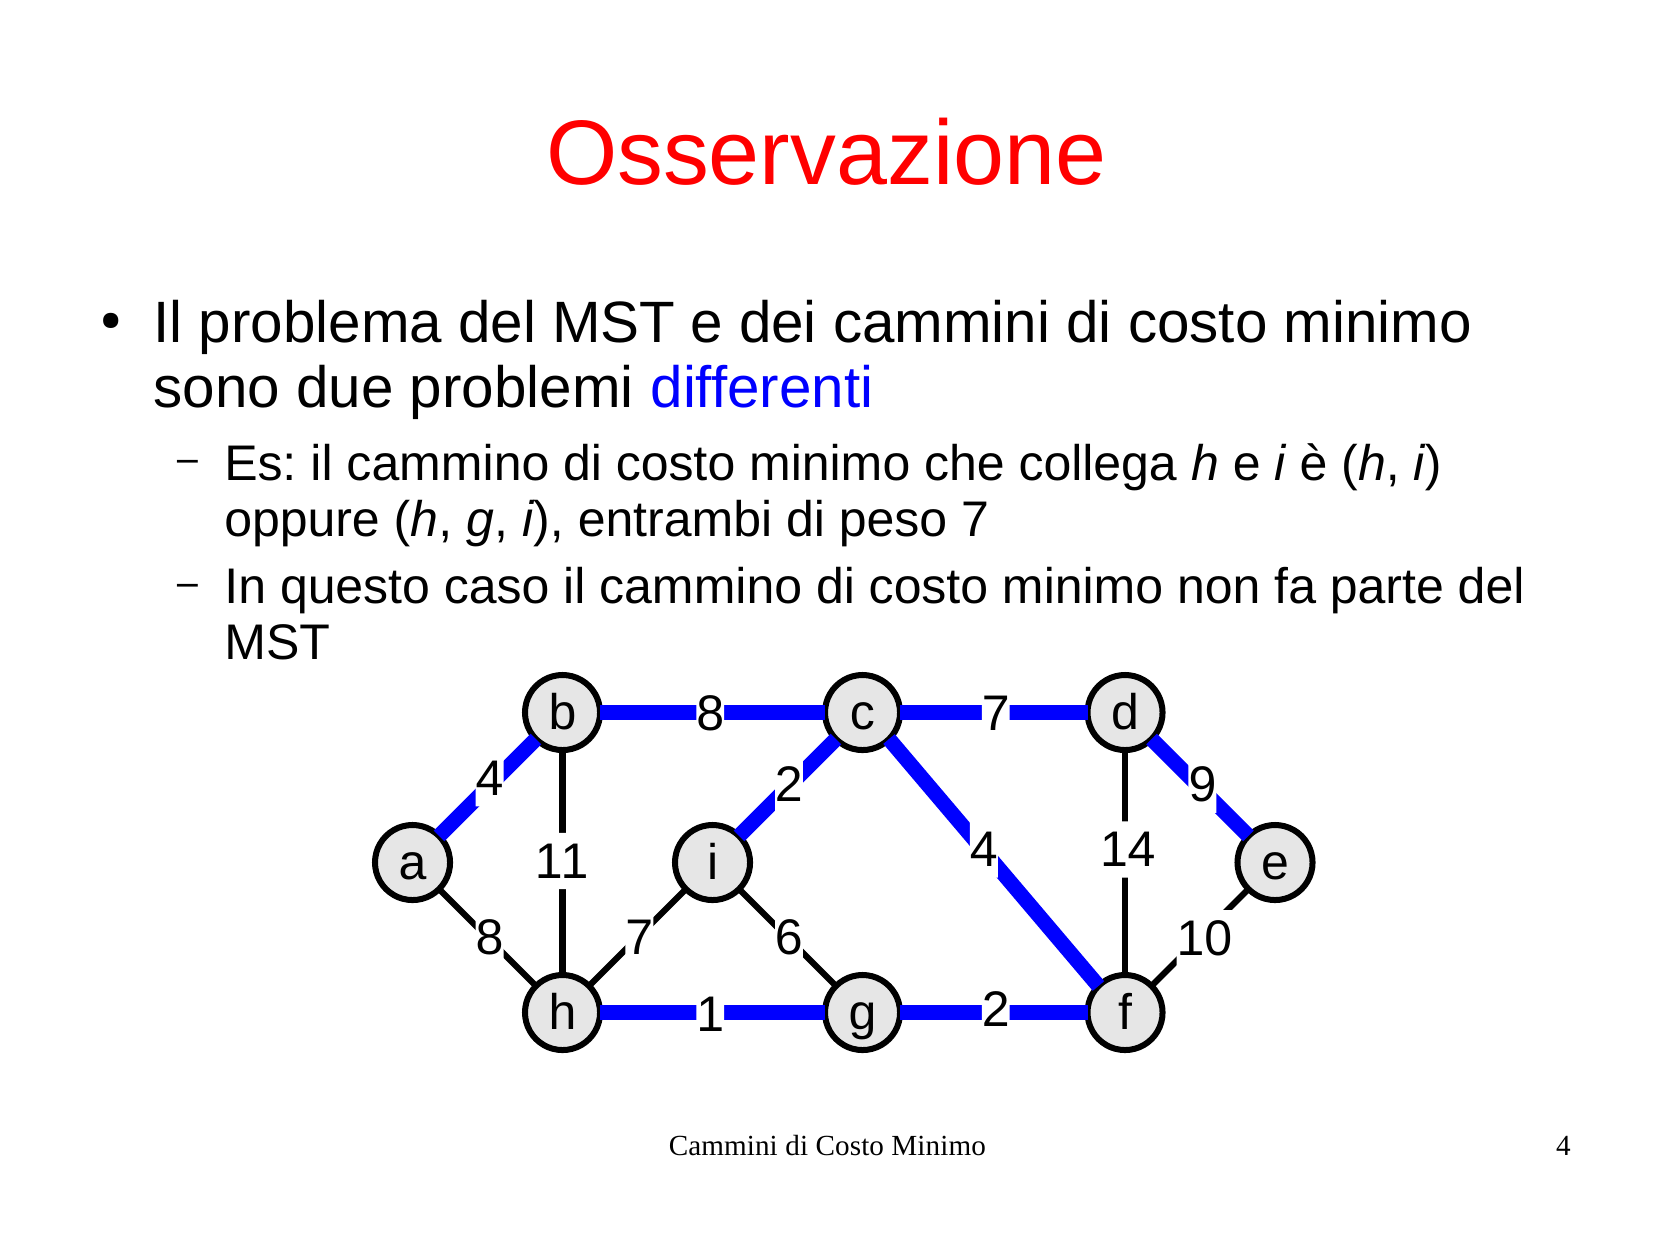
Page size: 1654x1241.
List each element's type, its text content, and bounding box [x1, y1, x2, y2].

text_box 6 [775, 909, 803, 967]
text_box 2 [775, 756, 803, 813]
text_box 8 [696, 685, 725, 742]
text_box i [675, 825, 751, 901]
text_box 2 [981, 981, 1010, 1038]
text_box g [825, 975, 900, 1051]
text_box h [525, 975, 600, 1051]
text_box 7 [981, 685, 1010, 742]
text_box b [525, 675, 600, 750]
text_box 9 [1188, 756, 1217, 813]
list Il problema del MST e dei cammini di costo minimo sono due problemi differenti Es: il cammino di costo minimo che collega h e i è (h, i) oppure (h, g, i), entrambi di peso 7 In questo caso il cammino di costo minimo non fa parte del MST [82, 290, 1571, 1109]
text_box d [1088, 675, 1163, 750]
text_box 1 [696, 986, 725, 1043]
text_box 10 [1176, 910, 1233, 967]
text_box 4 [475, 750, 504, 807]
text_box a [375, 825, 451, 901]
text_box c [825, 675, 900, 751]
text_box f [1088, 975, 1163, 1051]
text_box 8 [475, 909, 504, 966]
text_box 14 [1099, 821, 1156, 878]
text_box 4 [969, 821, 998, 878]
text_box e [1237, 825, 1313, 901]
text_box 7 [625, 909, 654, 967]
text_box 11 [534, 832, 595, 890]
title Osservazione [82, 49, 1571, 257]
